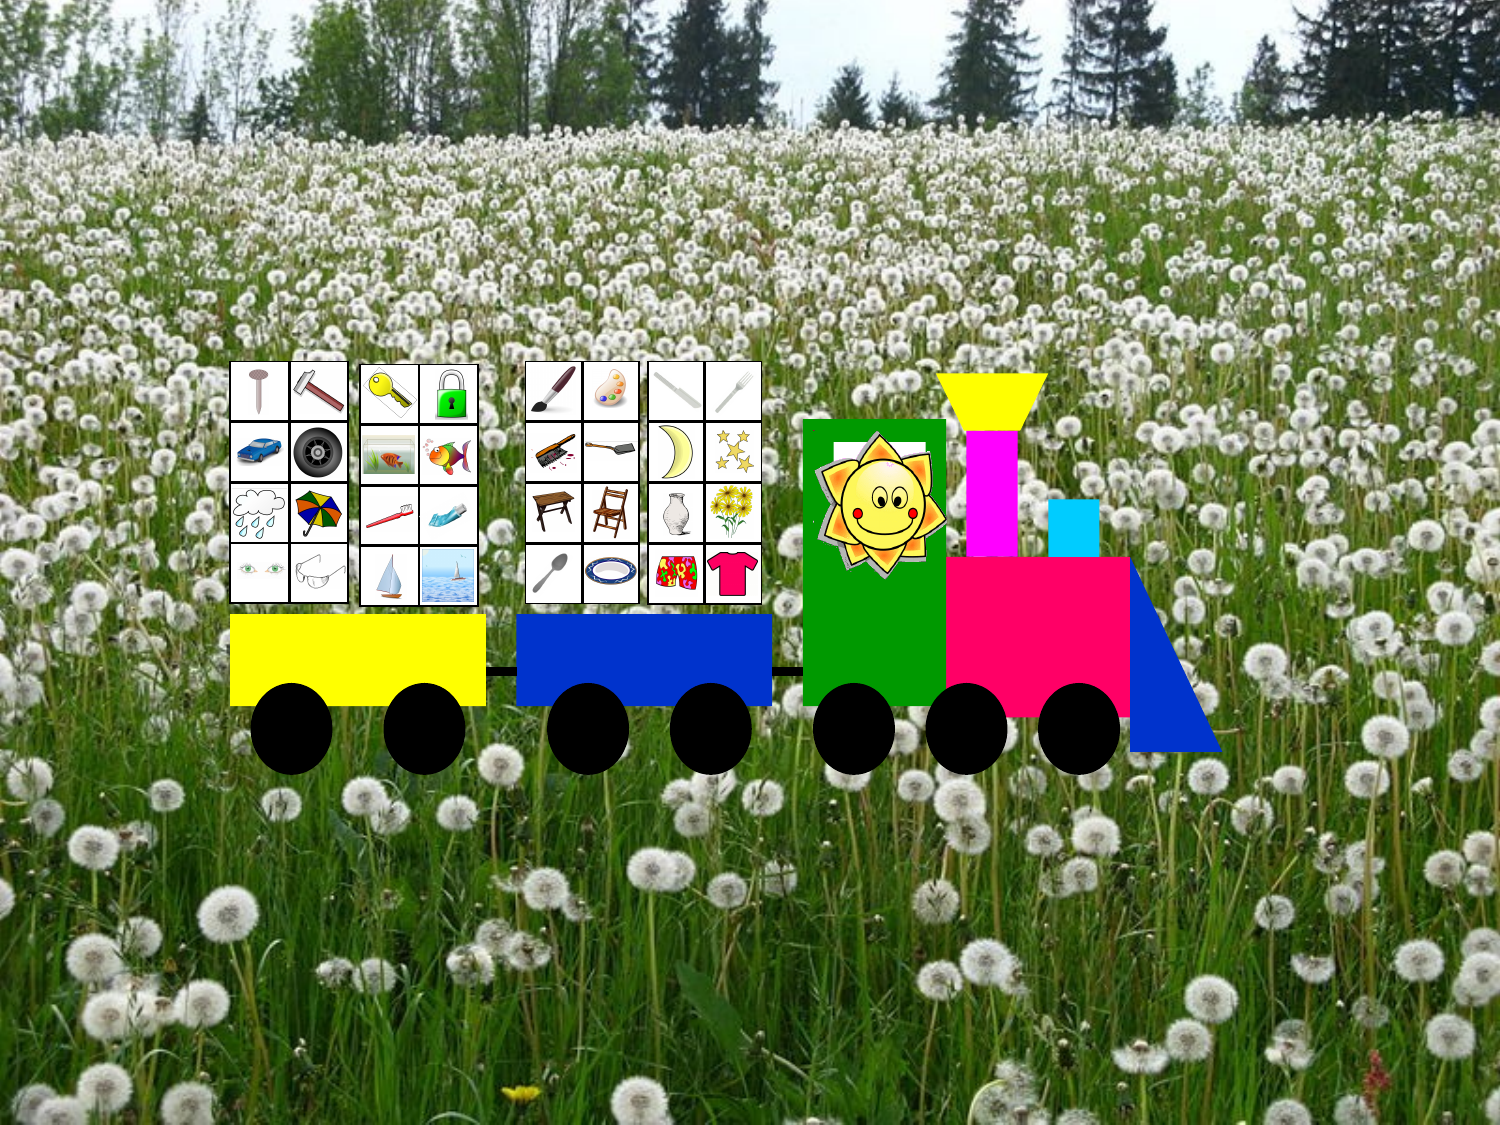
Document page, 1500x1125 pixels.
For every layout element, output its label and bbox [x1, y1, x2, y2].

text_box [525, 544, 640, 604]
text_box [230, 483, 348, 604]
text_box [516, 614, 773, 775]
text_box [648, 544, 762, 604]
text_box [648, 361, 762, 543]
picture [0, 0, 1500, 1125]
text_box [360, 364, 478, 606]
text_box [230, 361, 348, 482]
text_box [802, 373, 1223, 775]
text_box [230, 614, 486, 775]
text_box [525, 361, 640, 543]
